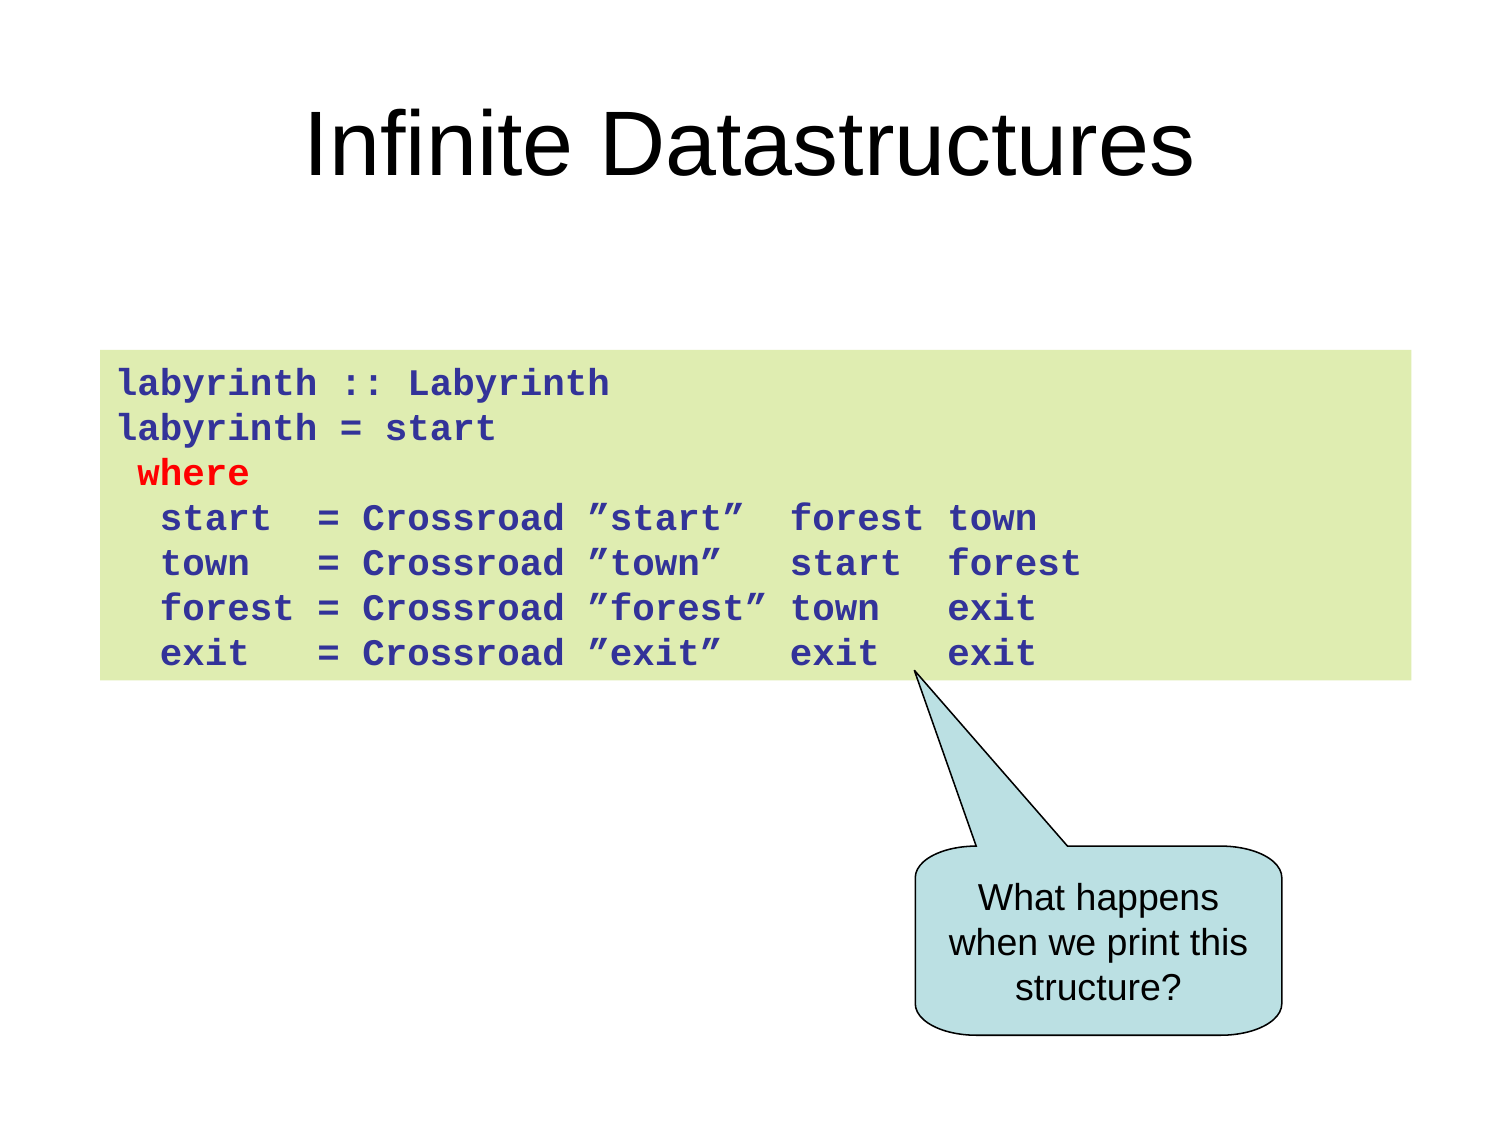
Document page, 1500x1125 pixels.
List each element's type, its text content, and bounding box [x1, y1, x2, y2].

title Infinite Datastructures [75, 45, 1426, 233]
text_box What happens when we print this structure? [914, 670, 1282, 1036]
text_box labyrinth :: Labyrinth labyrinth = start where start = Crossroad ”start” forest town town = Crossroad ”town” start forest forest = Crossroad ”forest” town exit exit = Crossroad ”exit” exit exit [100, 349, 1412, 681]
